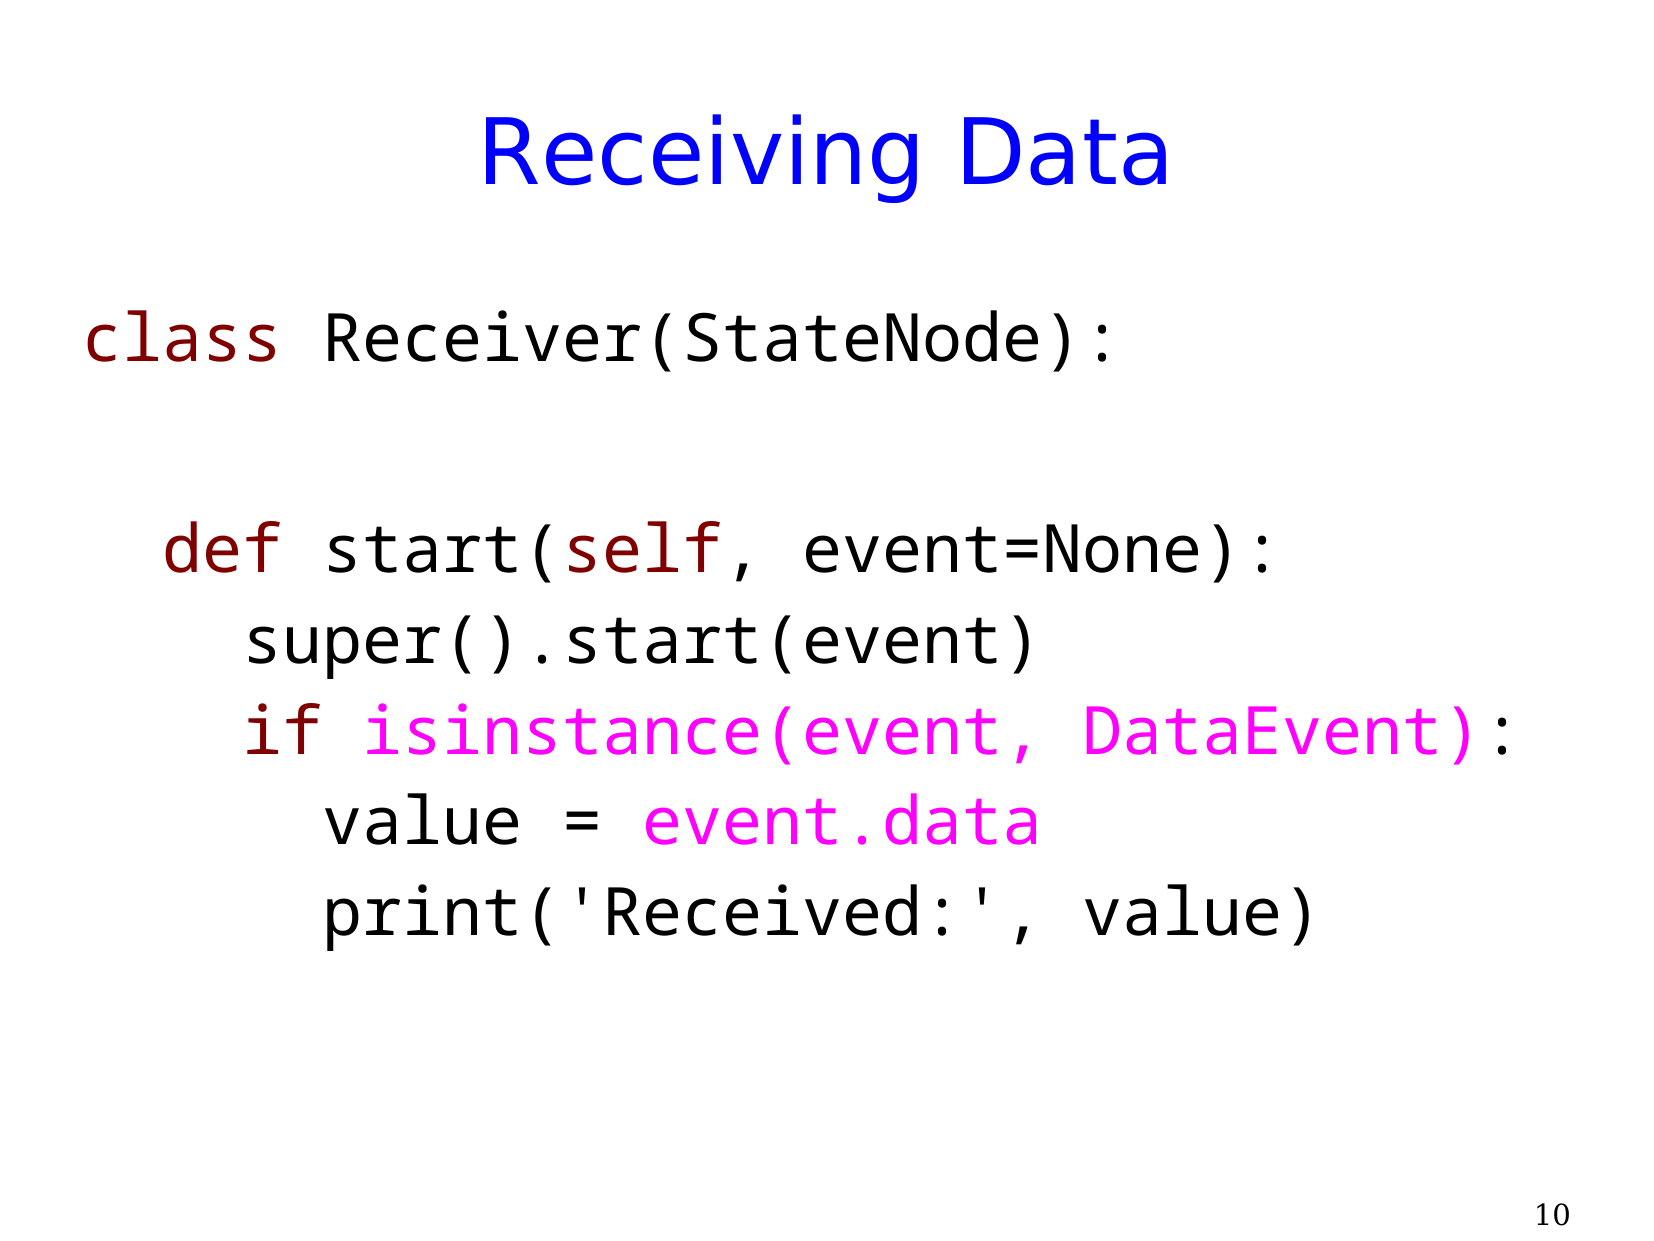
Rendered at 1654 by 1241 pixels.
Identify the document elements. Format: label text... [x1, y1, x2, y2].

list class Receiver(StateNode): def start(self, event=None): super().start(event) if isinstance(event, DataEvent): value = event.data print('Received:', value) [82, 290, 1571, 1109]
title Receiving Data [82, 49, 1571, 257]
